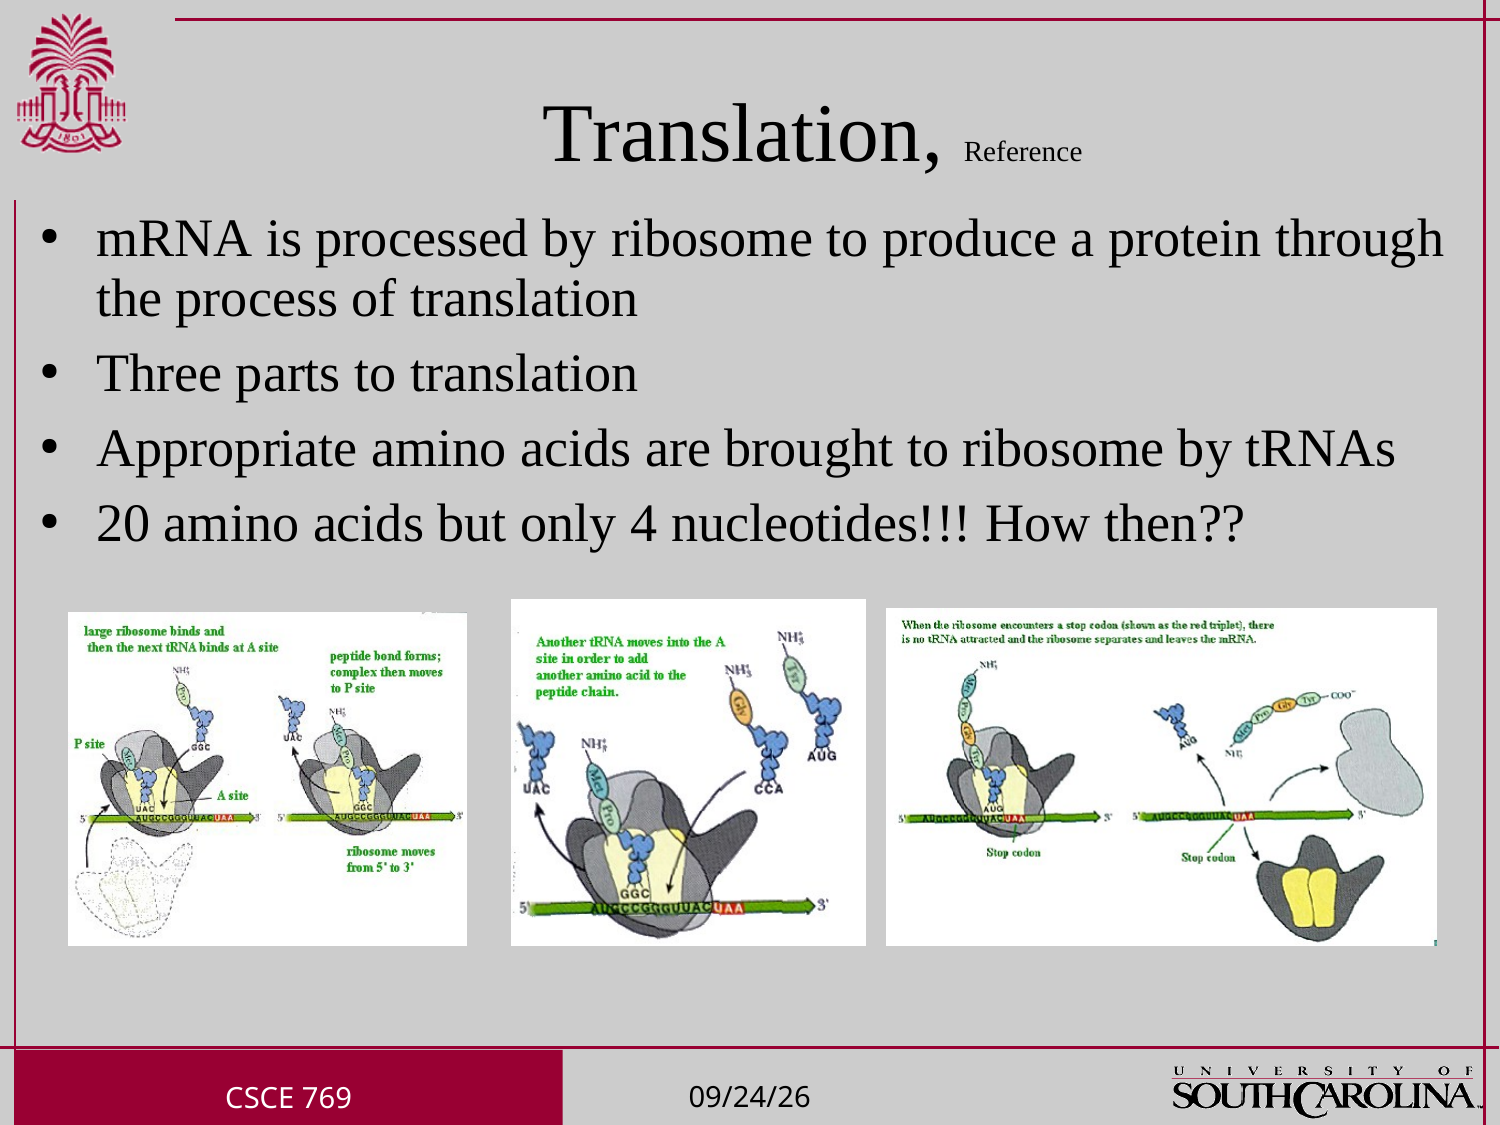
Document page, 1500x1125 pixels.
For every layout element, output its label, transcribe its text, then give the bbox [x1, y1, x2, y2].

list mRNA is processed by ribosome to produce a protein through the process of translation Three parts to translation Appropriate amino acids are brought to ribosome by tRNAs 20 amino acids but only 4 nucleotides!!! How then?? [24, 200, 1476, 1028]
picture [68, 612, 467, 946]
picture [1162, 1049, 1483, 1125]
picture [886, 608, 1437, 946]
picture [511, 599, 866, 946]
picture [12, 12, 131, 155]
title Translation, Reference [174, 9, 1450, 188]
